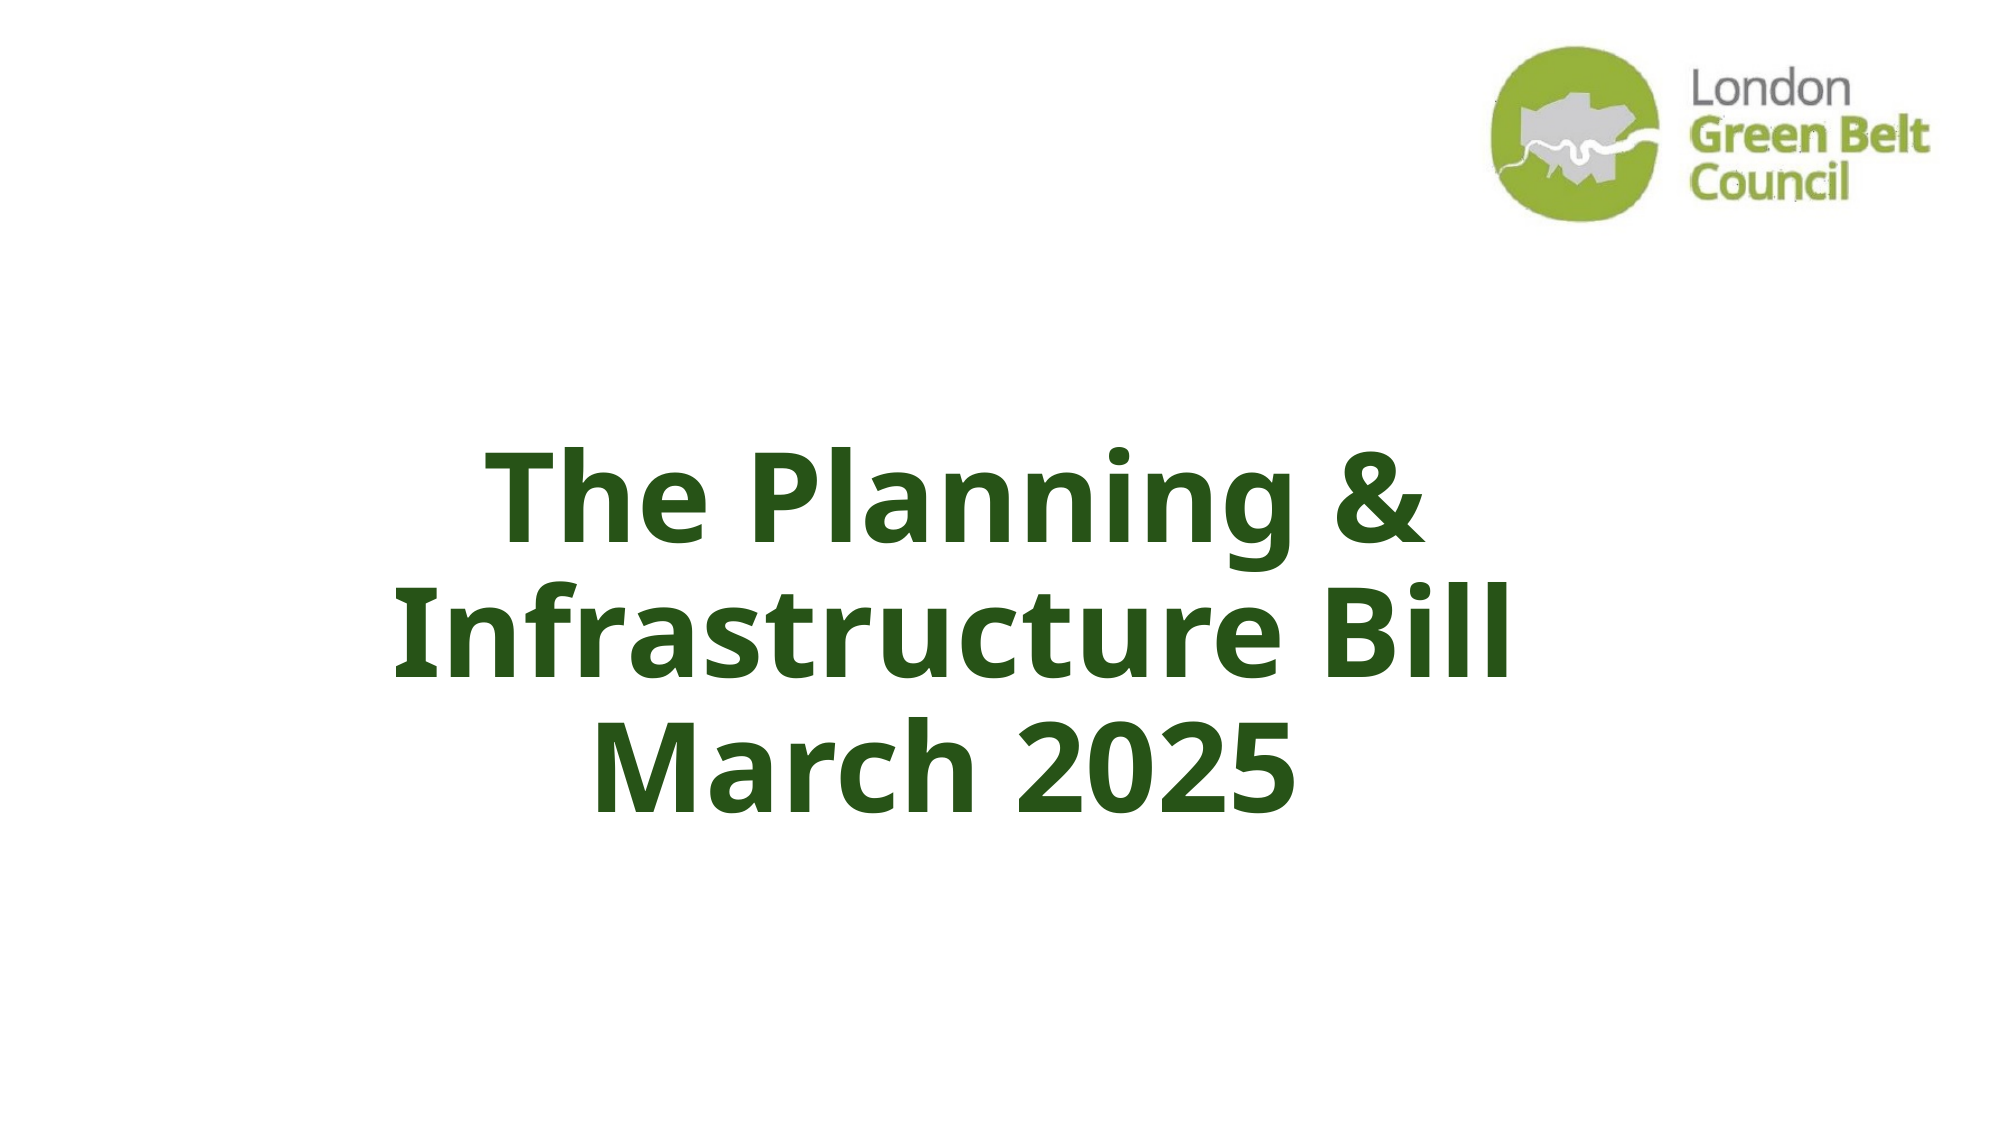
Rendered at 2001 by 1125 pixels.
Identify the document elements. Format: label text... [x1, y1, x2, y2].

title The Planning & Infrastructure Bill March 2025 [160, 286, 1750, 848]
picture [1465, 38, 1971, 240]
